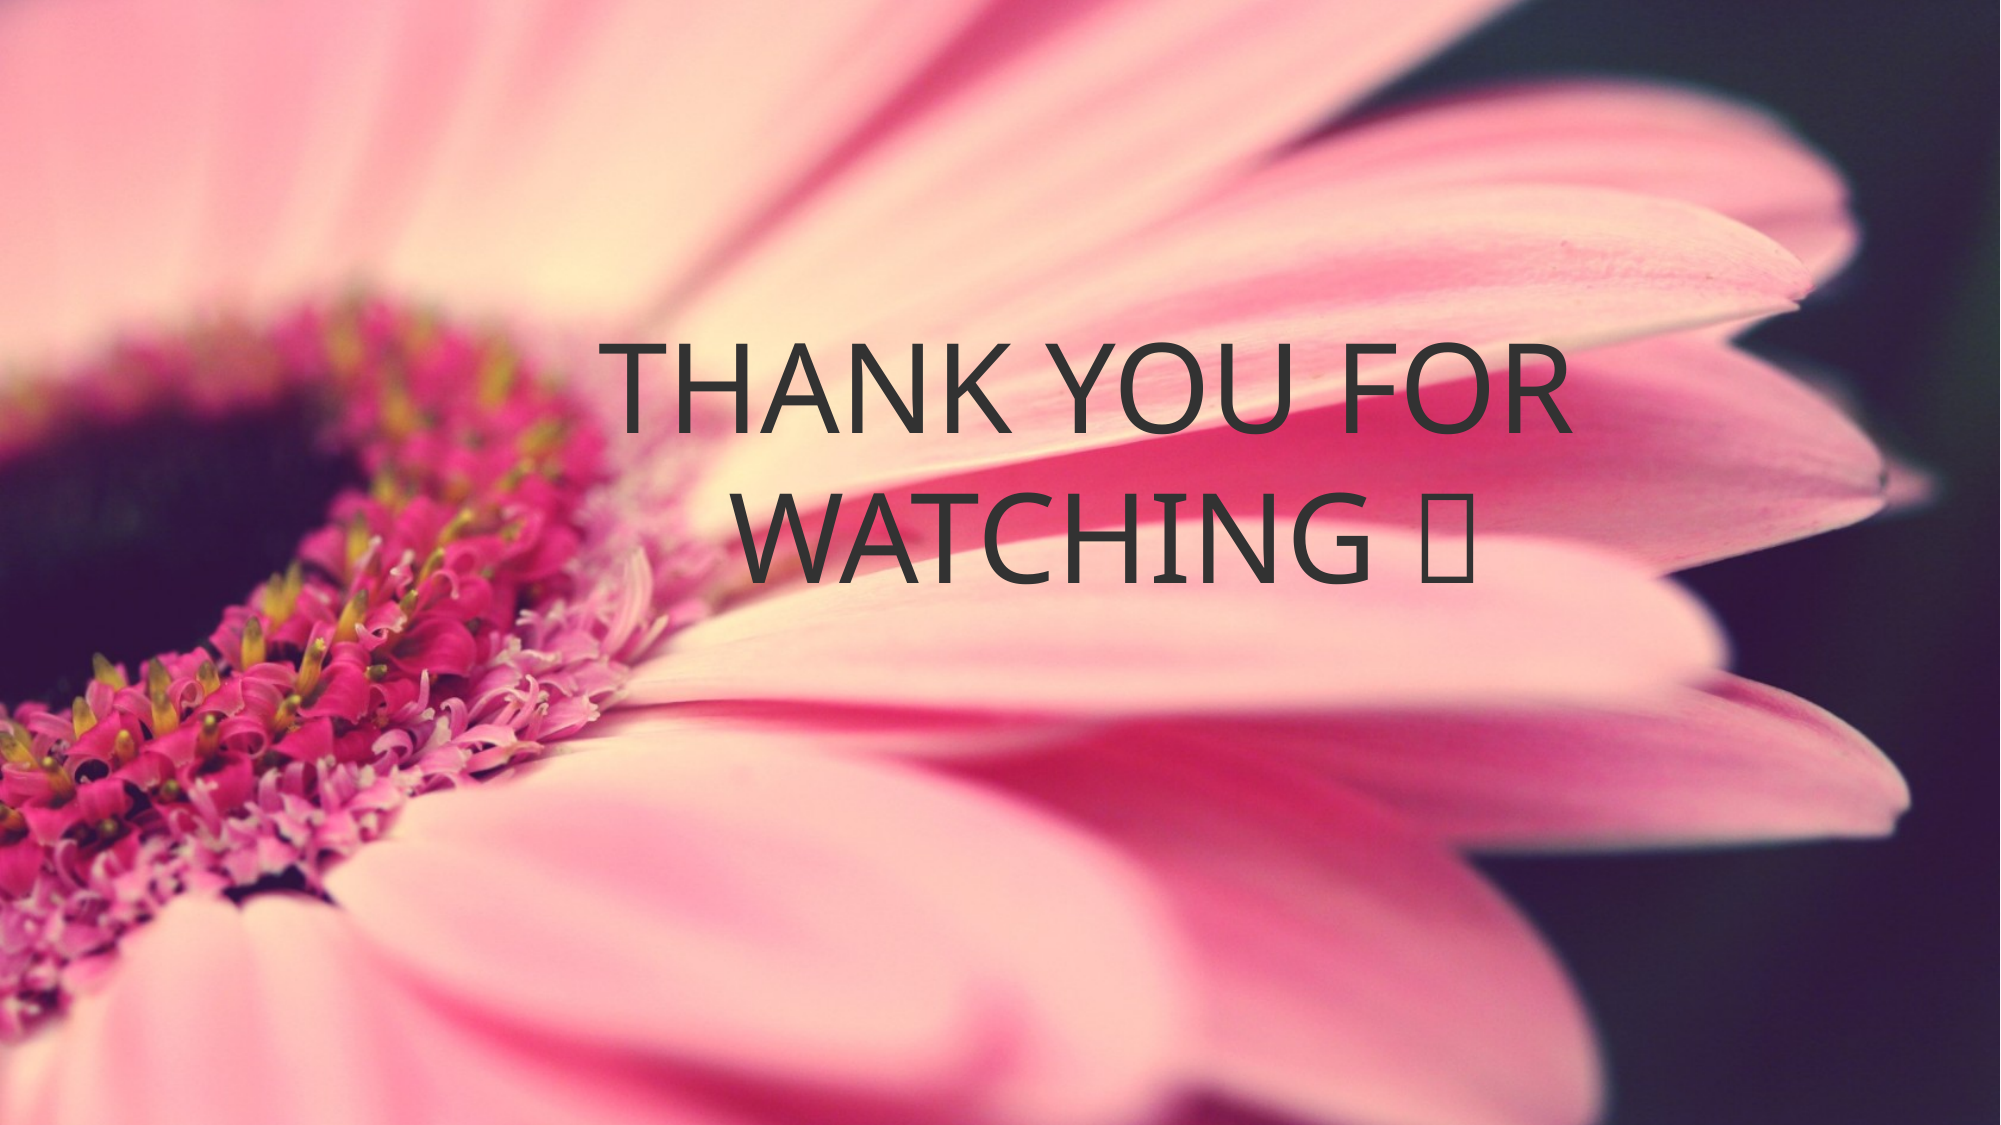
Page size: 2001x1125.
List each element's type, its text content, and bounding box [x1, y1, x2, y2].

text_box THANK YOU FOR WATCHING  [583, 301, 2000, 617]
picture [0, 0, 2001, 1125]
